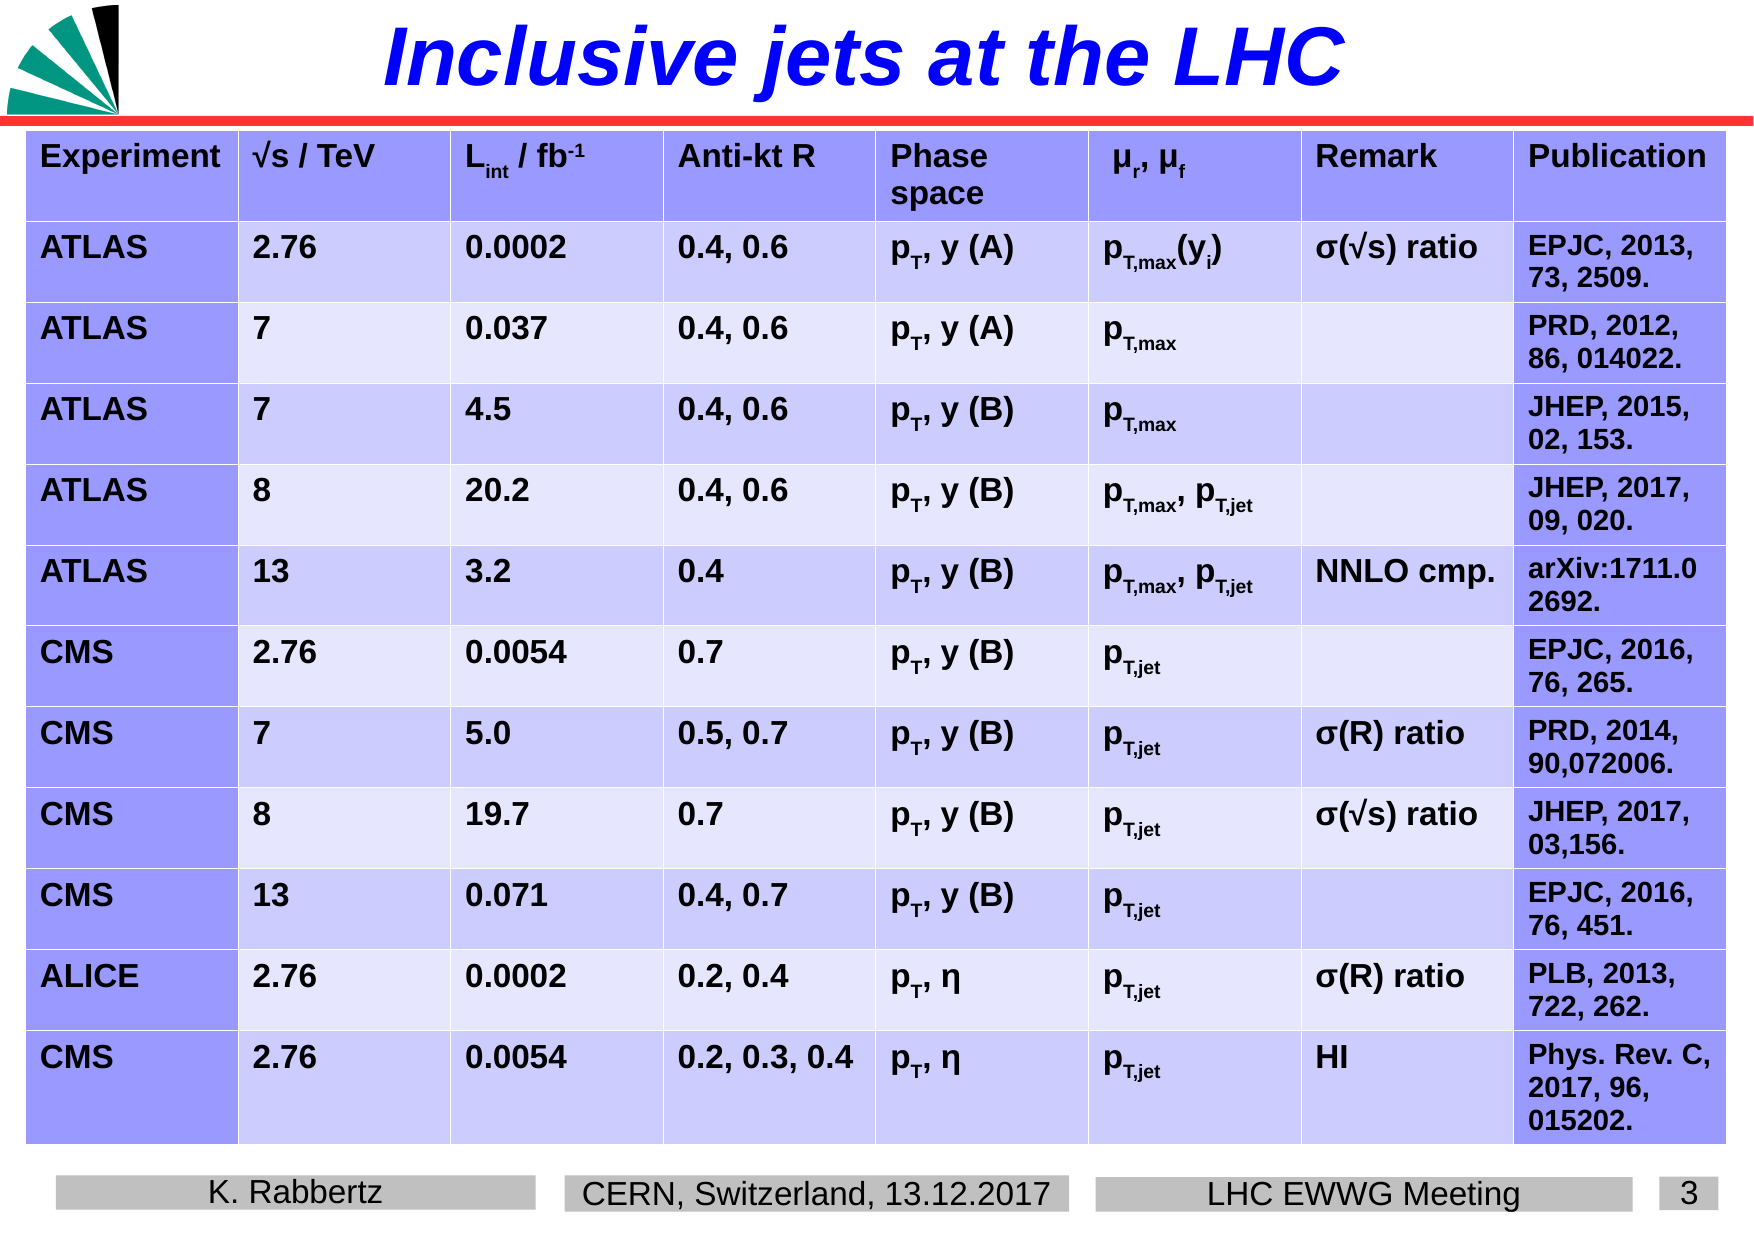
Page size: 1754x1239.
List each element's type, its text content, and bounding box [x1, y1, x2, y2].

table_cell HI [1302, 1031, 1513, 1144]
table_cell arXiv:1711.02692. [1514, 546, 1726, 625]
table_header Lint / fb-1 [451, 131, 663, 221]
table_cell 7 [239, 303, 450, 383]
table_cell 0.2, 0.4 [664, 950, 875, 1030]
table_cell CMS [26, 707, 238, 787]
table_cell pT,jet [1089, 707, 1301, 787]
table_cell pT, y (B) [876, 707, 1088, 787]
table_cell 0.5, 0.7 [664, 707, 875, 787]
table_cell 0.4, 0.6 [664, 222, 875, 302]
table_cell EPJC, 2013, 73, 2509. [1514, 222, 1726, 302]
table_cell 0.4, 0.6 [664, 465, 875, 545]
table_cell pT,max(yi) [1089, 222, 1301, 302]
table_cell PRD, 2012, 86, 014022. [1514, 303, 1726, 383]
table_cell [1302, 626, 1513, 706]
table_cell pT, y (A) [876, 222, 1088, 302]
table_cell pT,jet [1089, 626, 1301, 706]
table_cell 0.4, 0.6 [664, 303, 875, 383]
table_cell 0.4, 0.7 [664, 869, 875, 949]
table_cell 8 [239, 465, 450, 545]
table_cell 0.2, 0.3, 0.4 [664, 1031, 875, 1144]
table_cell pT,max [1089, 303, 1301, 383]
table_cell pT,max [1089, 384, 1301, 464]
table_cell 0.0002 [451, 950, 663, 1030]
table_cell pT, y (A) [876, 303, 1088, 383]
picture [7, 5, 119, 116]
table_cell 0.0054 [451, 1031, 663, 1144]
table_cell 0.4 [664, 546, 875, 625]
table_cell 3.2 [451, 546, 663, 625]
table_cell PLB, 2013, 722, 262. [1514, 950, 1726, 1030]
table_header Phase space [876, 131, 1088, 221]
table_cell pT, η [876, 1031, 1088, 1144]
table_cell CMS [26, 1031, 238, 1144]
table_cell pT, y (B) [876, 869, 1088, 949]
table_cell pT, y (B) [876, 788, 1088, 868]
table_cell pT, y (B) [876, 465, 1088, 545]
table_cell ATLAS [26, 384, 238, 464]
table_cell 5.0 [451, 707, 663, 787]
table_cell NNLO cmp. [1302, 546, 1513, 625]
table_cell CMS [26, 788, 238, 868]
table_cell 0.0054 [451, 626, 663, 706]
table_cell 0.4, 0.6 [664, 384, 875, 464]
table_cell CMS [26, 626, 238, 706]
table_cell 19.7 [451, 788, 663, 868]
table_cell pT,jet [1089, 950, 1301, 1030]
table_cell [1302, 303, 1513, 383]
table_cell pT, y (B) [876, 384, 1088, 464]
table_cell 2.76 [239, 626, 450, 706]
table_cell 7 [239, 384, 450, 464]
table_cell pT, y (B) [876, 626, 1088, 706]
table_cell ATLAS [26, 303, 238, 383]
table_cell [1302, 465, 1513, 545]
table_cell PRD, 2014, 90,072006. [1514, 707, 1726, 787]
table_cell 20.2 [451, 465, 663, 545]
table_header Publication [1514, 131, 1726, 221]
table_cell 0.071 [451, 869, 663, 949]
table_cell pT,jet [1089, 1031, 1301, 1144]
table_cell ATLAS [26, 222, 238, 302]
table_cell ATLAS [26, 465, 238, 545]
table_cell ALICE [26, 950, 238, 1030]
table_cell JHEP, 2017, 03,156. [1514, 788, 1726, 868]
table_cell σ(R) ratio [1302, 707, 1513, 787]
table_cell 8 [239, 788, 450, 868]
table_cell 2.76 [239, 950, 450, 1030]
table_cell [1302, 869, 1513, 949]
table_cell σ(√s) ratio [1302, 788, 1513, 868]
table_cell pT,max, pT,jet [1089, 546, 1301, 625]
table_cell ATLAS [26, 546, 238, 625]
table_cell pT, y (B) [876, 546, 1088, 625]
table_cell 7 [239, 707, 450, 787]
table_cell pT,jet [1089, 788, 1301, 868]
table_cell 0.037 [451, 303, 663, 383]
table_cell pT, η [876, 950, 1088, 1030]
table_cell 0.0002 [451, 222, 663, 302]
table_cell σ(R) ratio [1302, 950, 1513, 1030]
table_cell σ(√s) ratio [1302, 222, 1513, 302]
table_cell 13 [239, 869, 450, 949]
table_cell EPJC, 2016, 76, 265. [1514, 626, 1726, 706]
title Inclusive jets at the LHC [123, 0, 1606, 114]
table_cell JHEP, 2015, 02, 153. [1514, 384, 1726, 464]
table_cell 4.5 [451, 384, 663, 464]
table_cell [1302, 384, 1513, 464]
table_header √s / TeV [239, 131, 450, 221]
table_cell EPJC, 2016, 76, 451. [1514, 869, 1726, 949]
table_cell 0.7 [664, 626, 875, 706]
table_cell 0.7 [664, 788, 875, 868]
table_header Anti-kt R [664, 131, 875, 221]
table_cell JHEP, 2017, 09, 020. [1514, 465, 1726, 545]
table_header Remark [1302, 131, 1513, 221]
table_cell 2.76 [239, 222, 450, 302]
table_cell CMS [26, 869, 238, 949]
table_cell Phys. Rev. C, 2017, 96, 015202. [1514, 1031, 1726, 1144]
table_cell 2.76 [239, 1031, 450, 1144]
table_header μr, μf [1089, 131, 1301, 221]
table_header Experiment [26, 131, 238, 221]
table_cell 13 [239, 546, 450, 625]
table_cell pT,jet [1089, 869, 1301, 949]
table_cell pT,max, pT,jet [1089, 465, 1301, 545]
